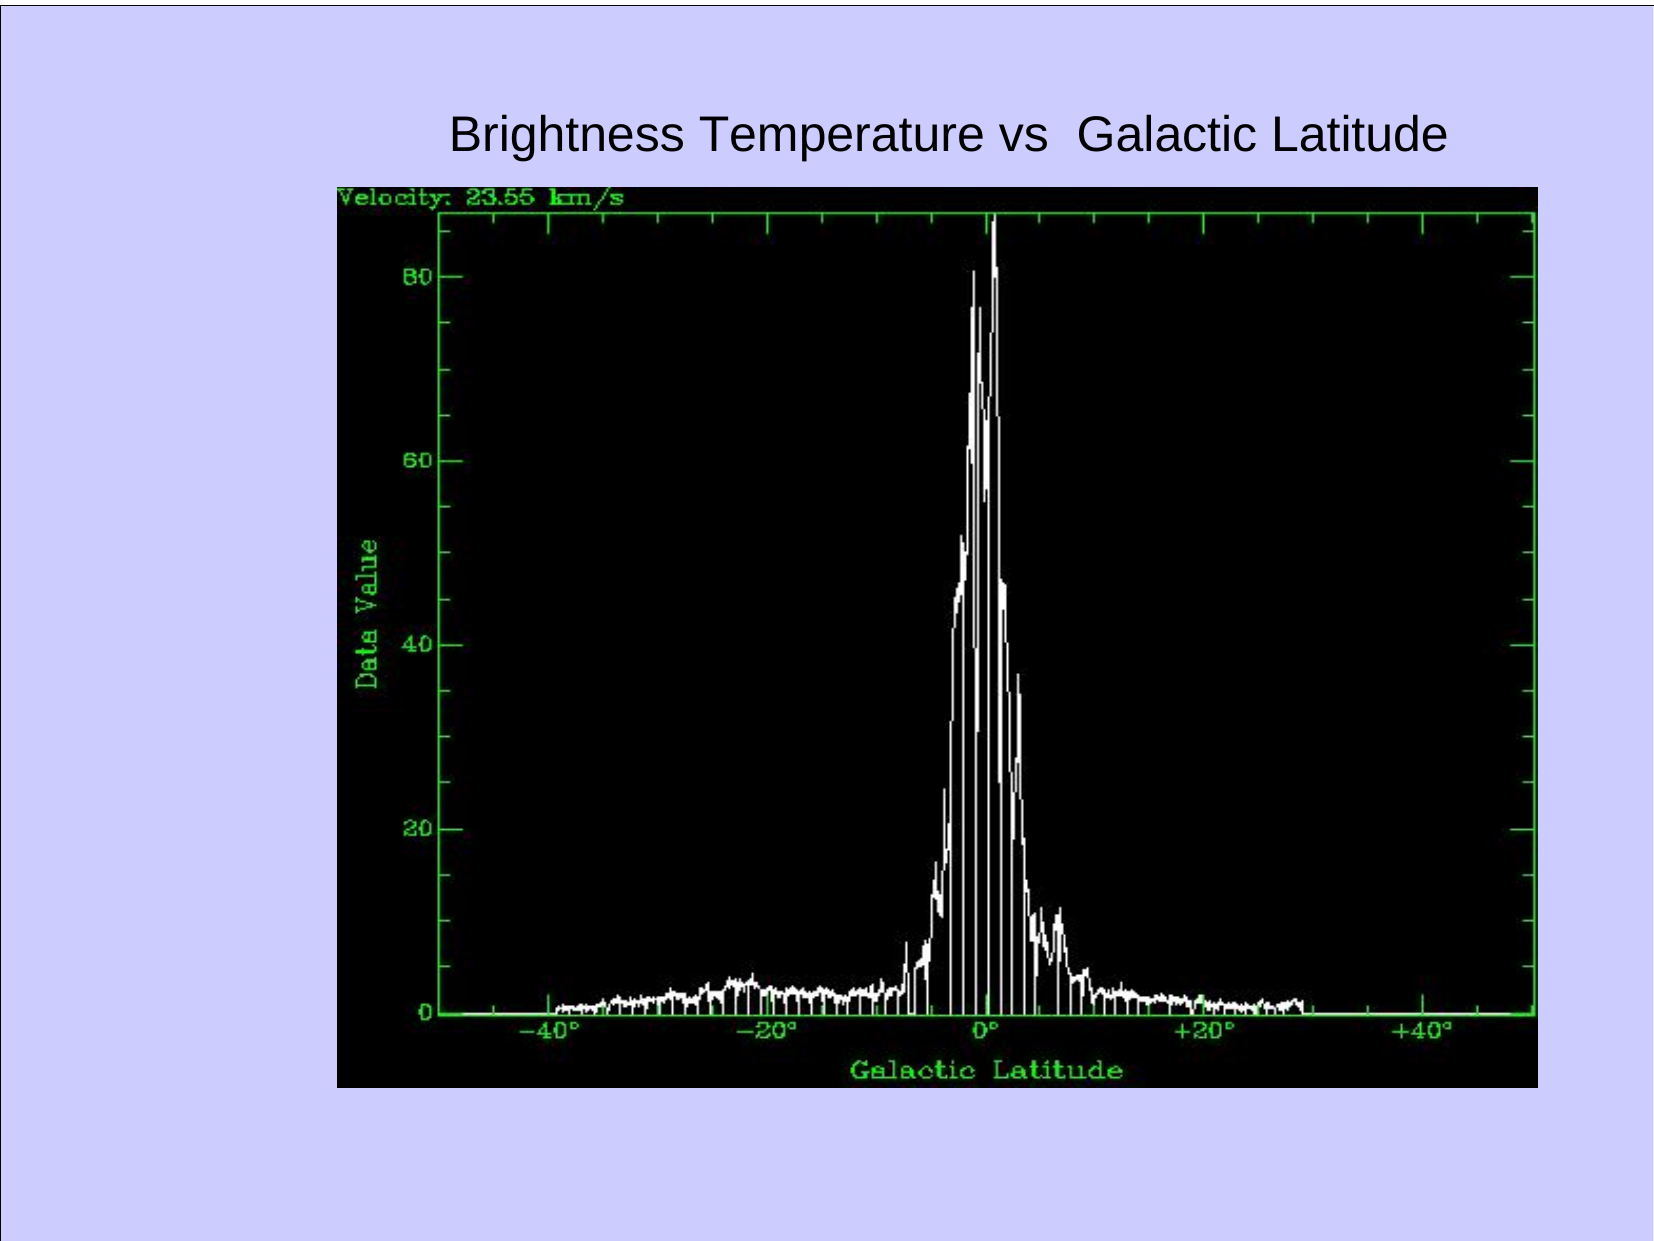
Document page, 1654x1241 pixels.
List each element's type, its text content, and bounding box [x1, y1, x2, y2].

picture [337, 187, 1538, 1088]
text_box [0, 5, 1654, 1241]
text_box Brightness Temperature vs Galactic Latitude [410, 98, 1489, 187]
